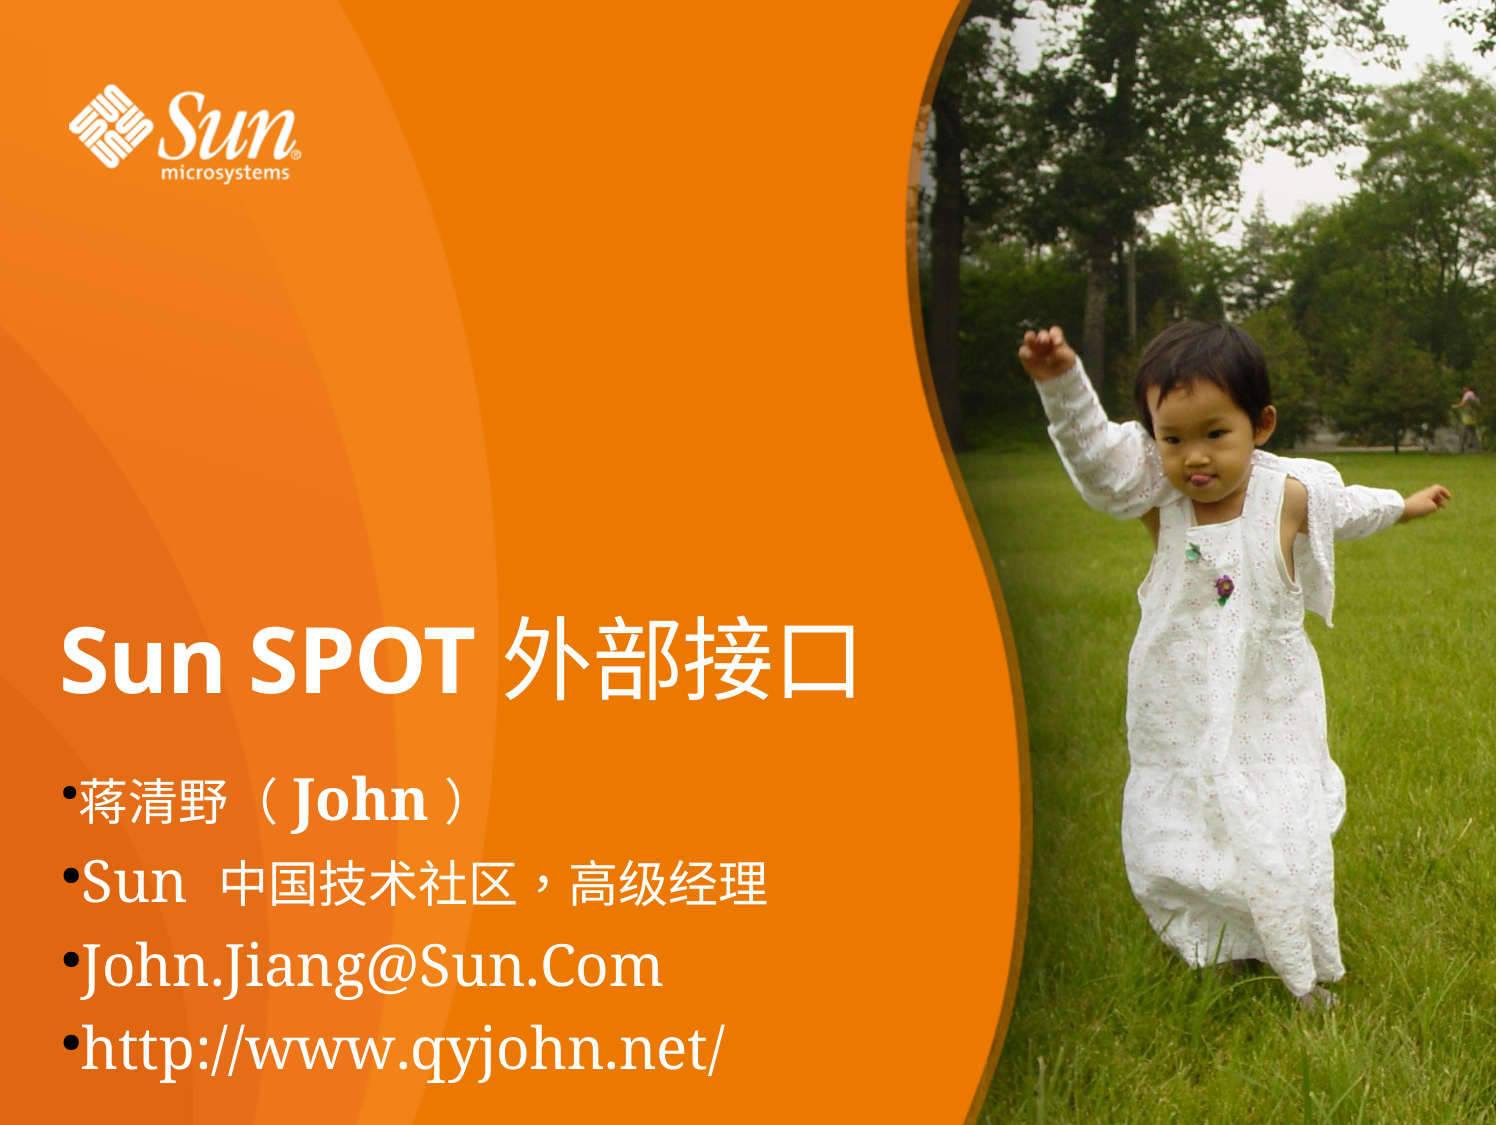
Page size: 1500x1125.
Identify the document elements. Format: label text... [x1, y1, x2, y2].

list 蒋清野（John） Sun 中国技术社区，高级经理 John.Jiang@Sun.Com http://www.qyjohn.net/ [60, 766, 1051, 1049]
title Sun SPOT外部接口 [59, 470, 1034, 716]
picture [0, 0, 1500, 1125]
